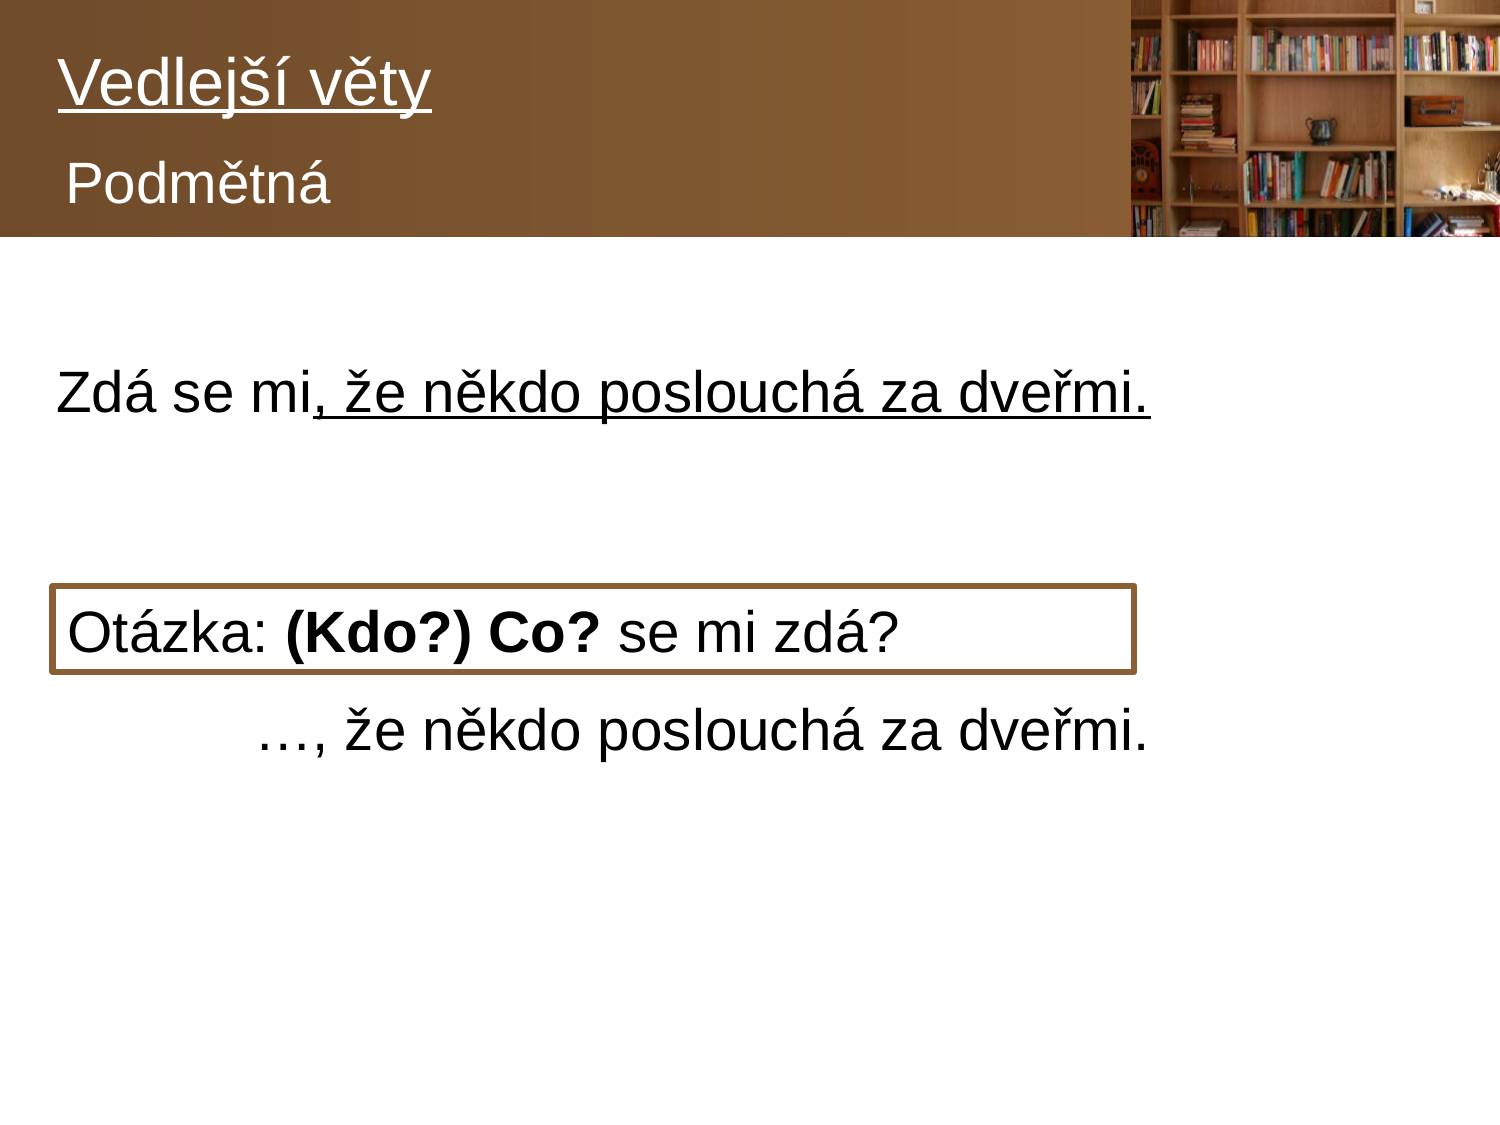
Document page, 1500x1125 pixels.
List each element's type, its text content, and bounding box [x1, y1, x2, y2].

list Zdá se mi, že někdo poslouchá za dveřmi. …, že někdo poslouchá za dveřmi. [41, 262, 1392, 1005]
text_box Podmětná [50, 137, 1137, 224]
title Vedlejší věty [42, 3, 1166, 155]
text_box Otázka: (Kdo?) Co? se mi zdá? [52, 586, 1135, 672]
